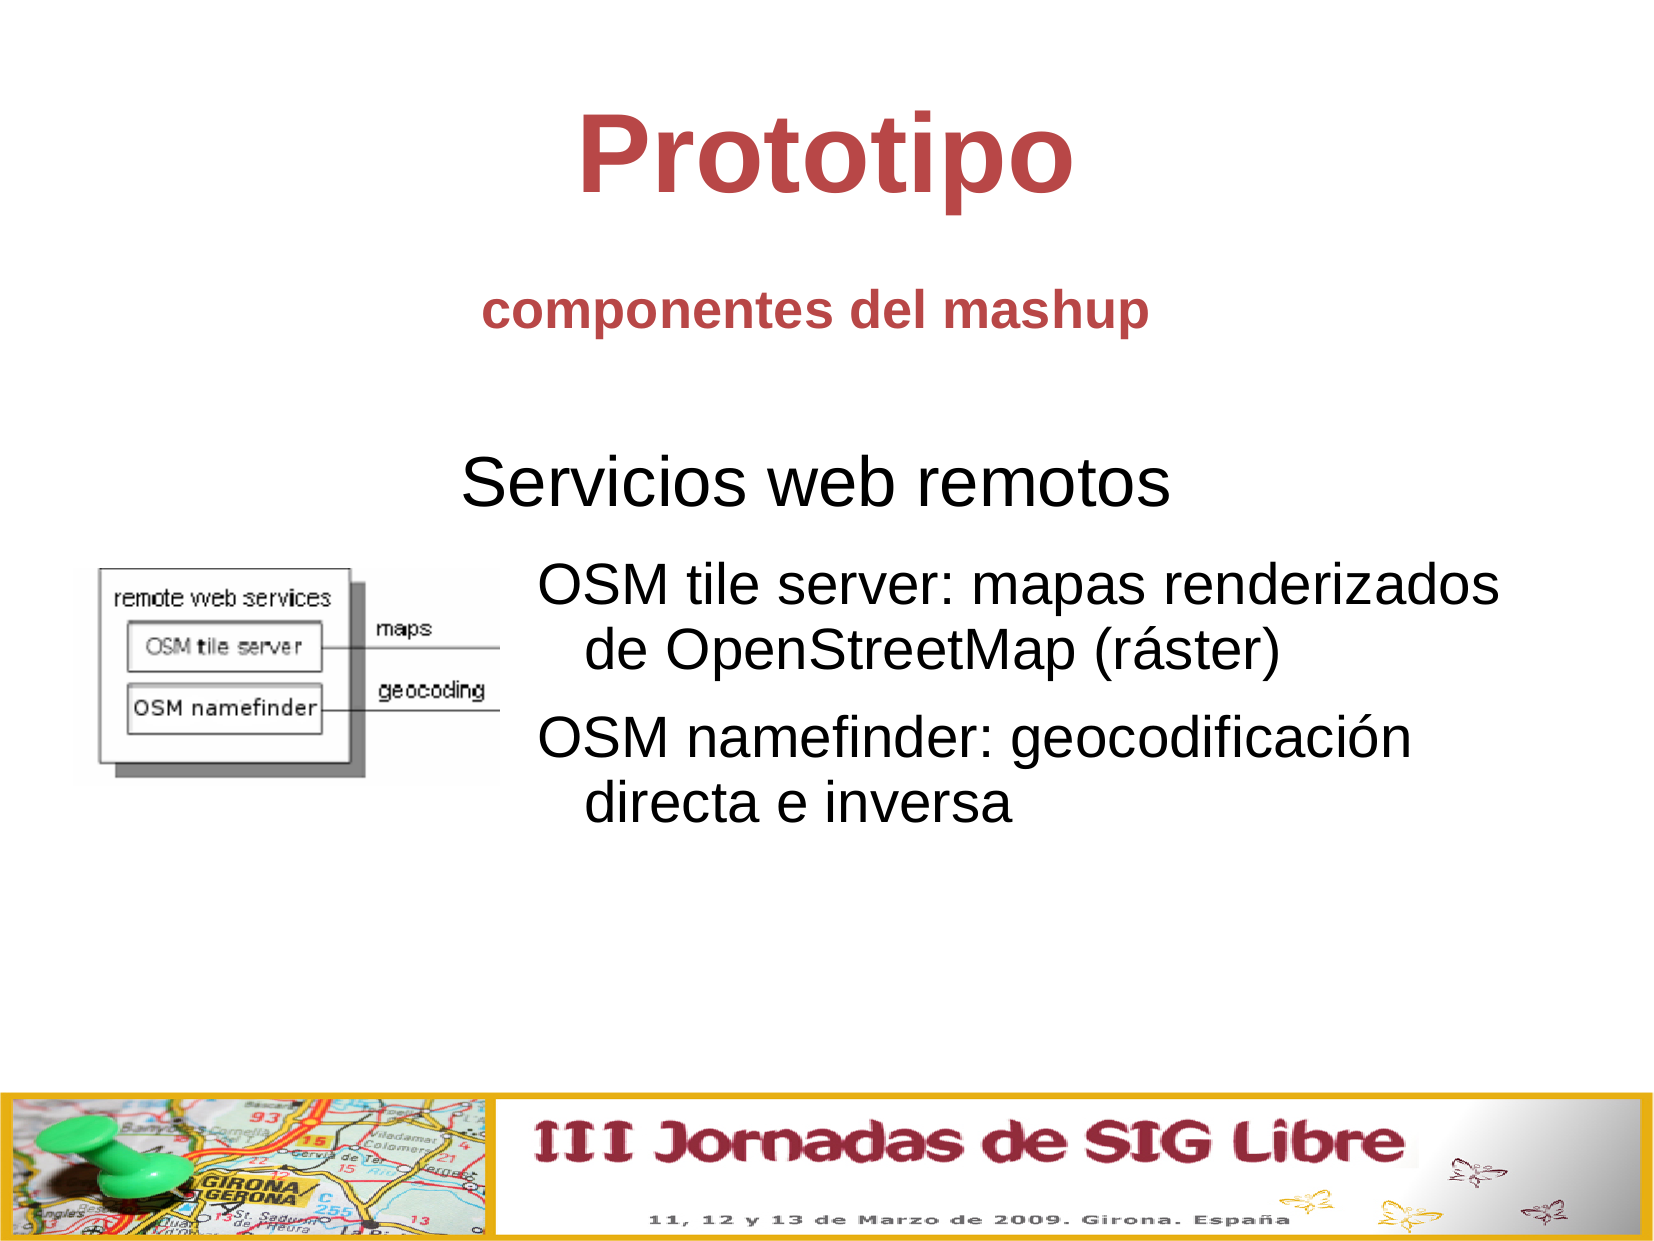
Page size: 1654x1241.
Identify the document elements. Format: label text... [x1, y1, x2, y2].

picture [0, 1092, 1654, 1241]
picture [73, 568, 500, 786]
text_box componentes del mashup [466, 271, 1167, 369]
list Servicios web remotos OSM tile server: mapas renderizados de OpenStreetMap (ráster) OSM namefinder: geocodificación directa e inversa [442, 442, 1571, 1047]
title Prototipo [82, 49, 1571, 257]
